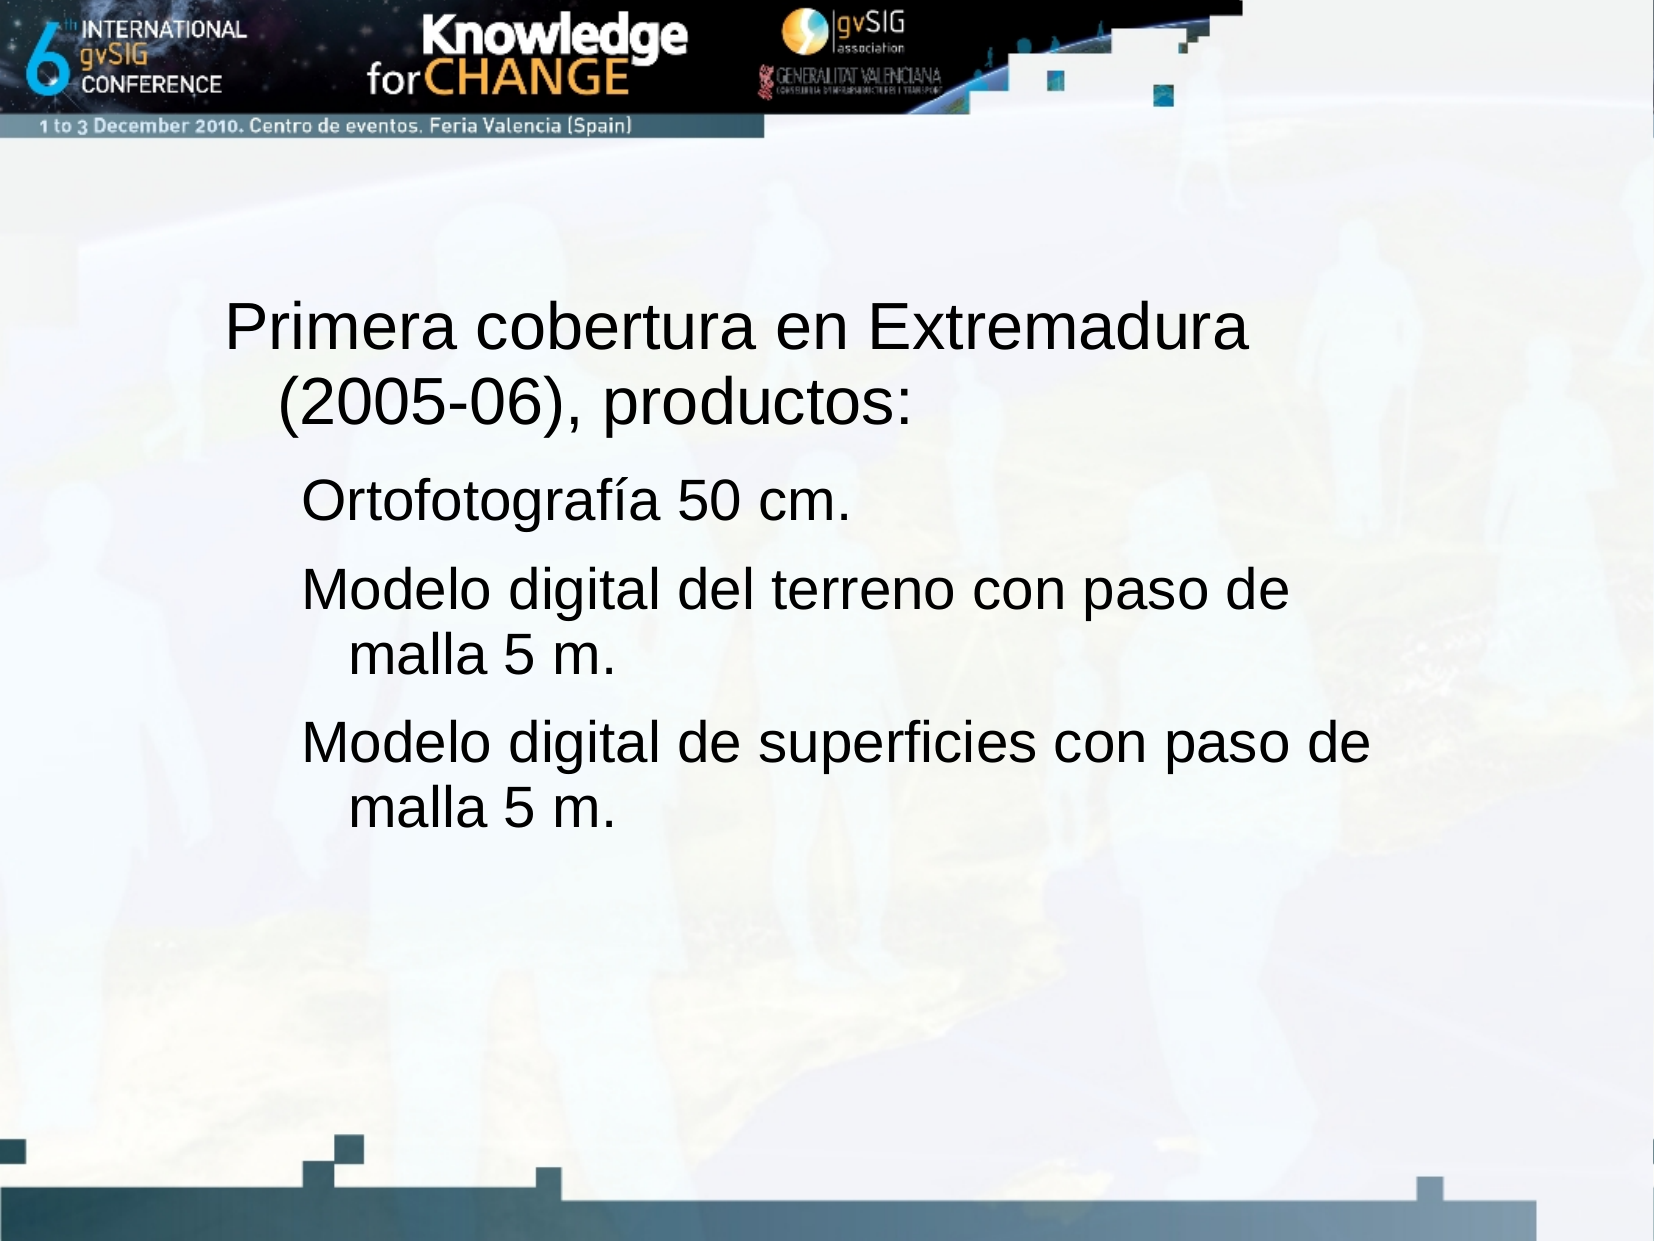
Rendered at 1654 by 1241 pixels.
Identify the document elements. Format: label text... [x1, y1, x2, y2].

picture [0, 0, 1654, 1241]
list Primera cobertura en Extremadura (2005-06), productos: Ortofotografía 50 cm. Modelo digital del terreno con paso de malla 5 m. Modelo digital de superficies con paso de malla 5 m. [206, 288, 1424, 1093]
